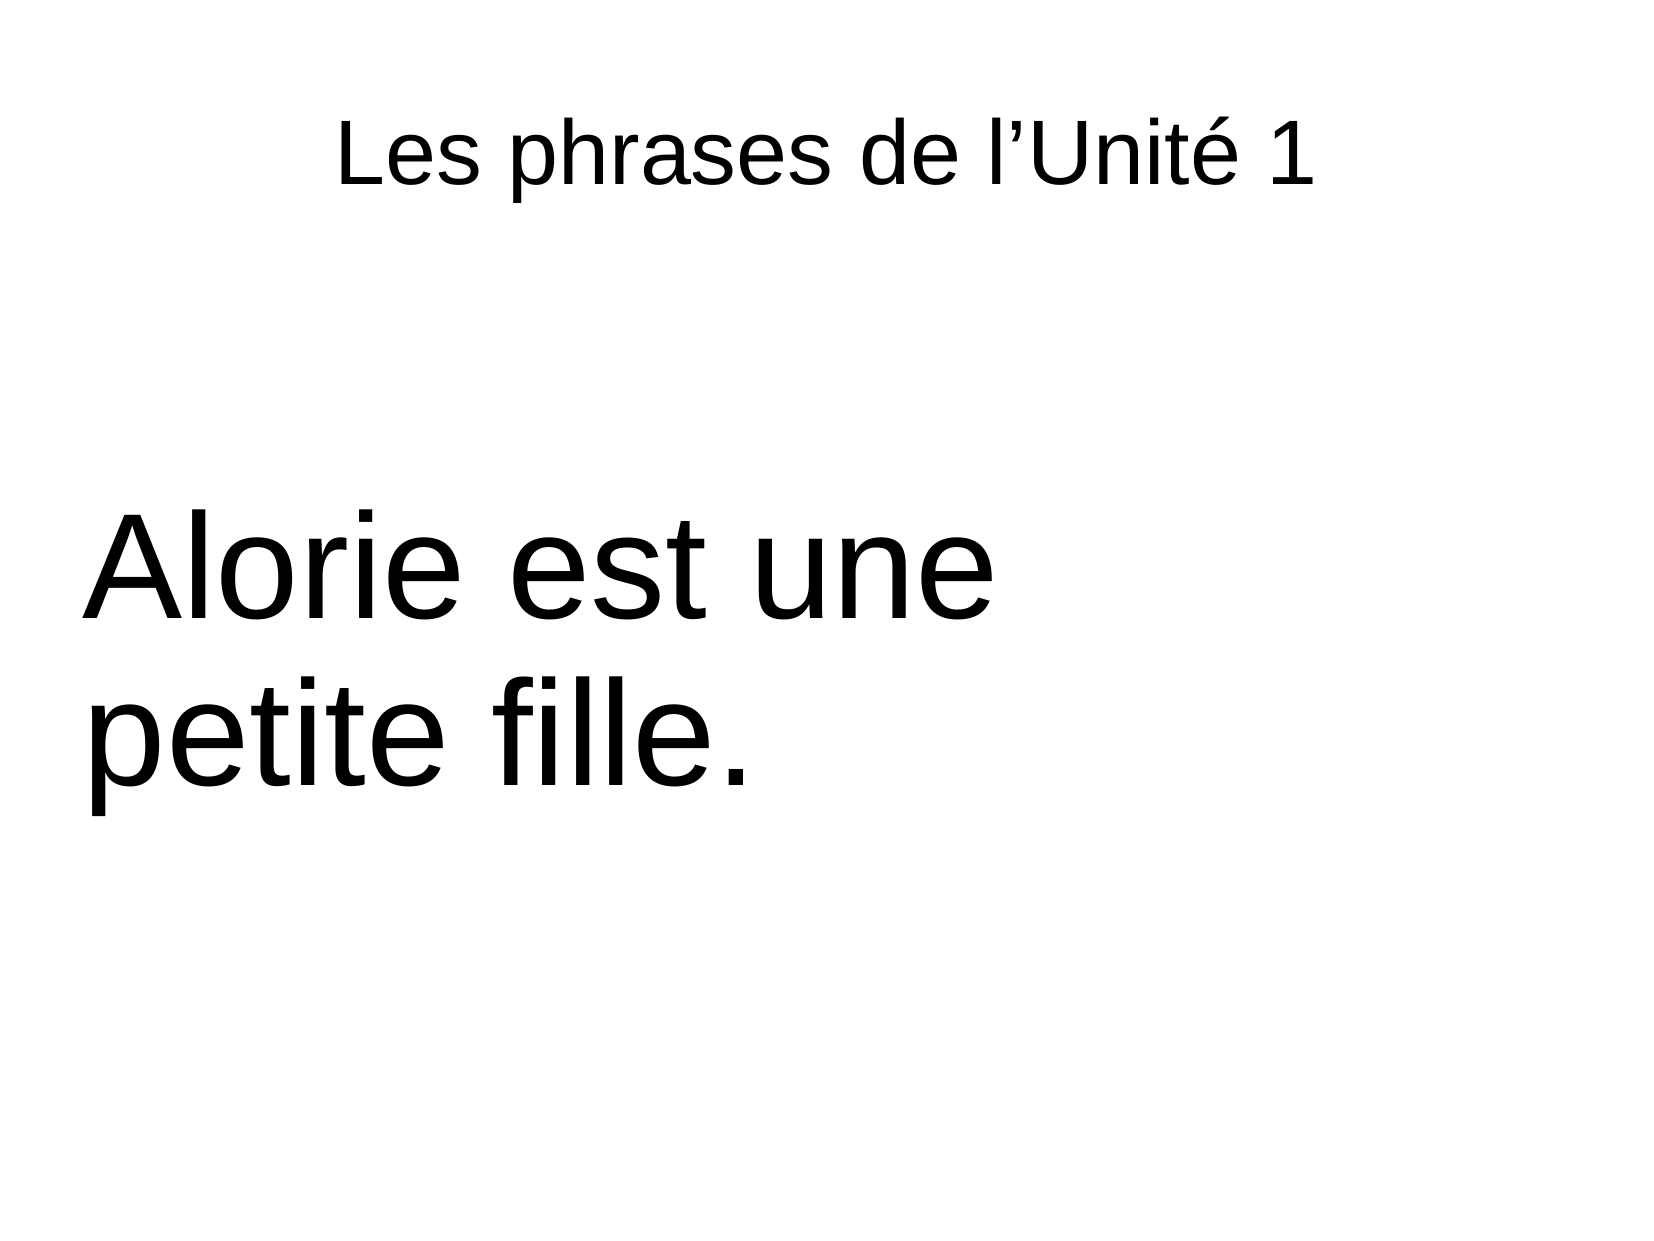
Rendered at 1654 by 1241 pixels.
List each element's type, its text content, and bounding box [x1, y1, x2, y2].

title Les phrases de l’Unité 1 [82, 49, 1571, 257]
subtitle Alorie est une petite fille. [82, 290, 1571, 1010]
